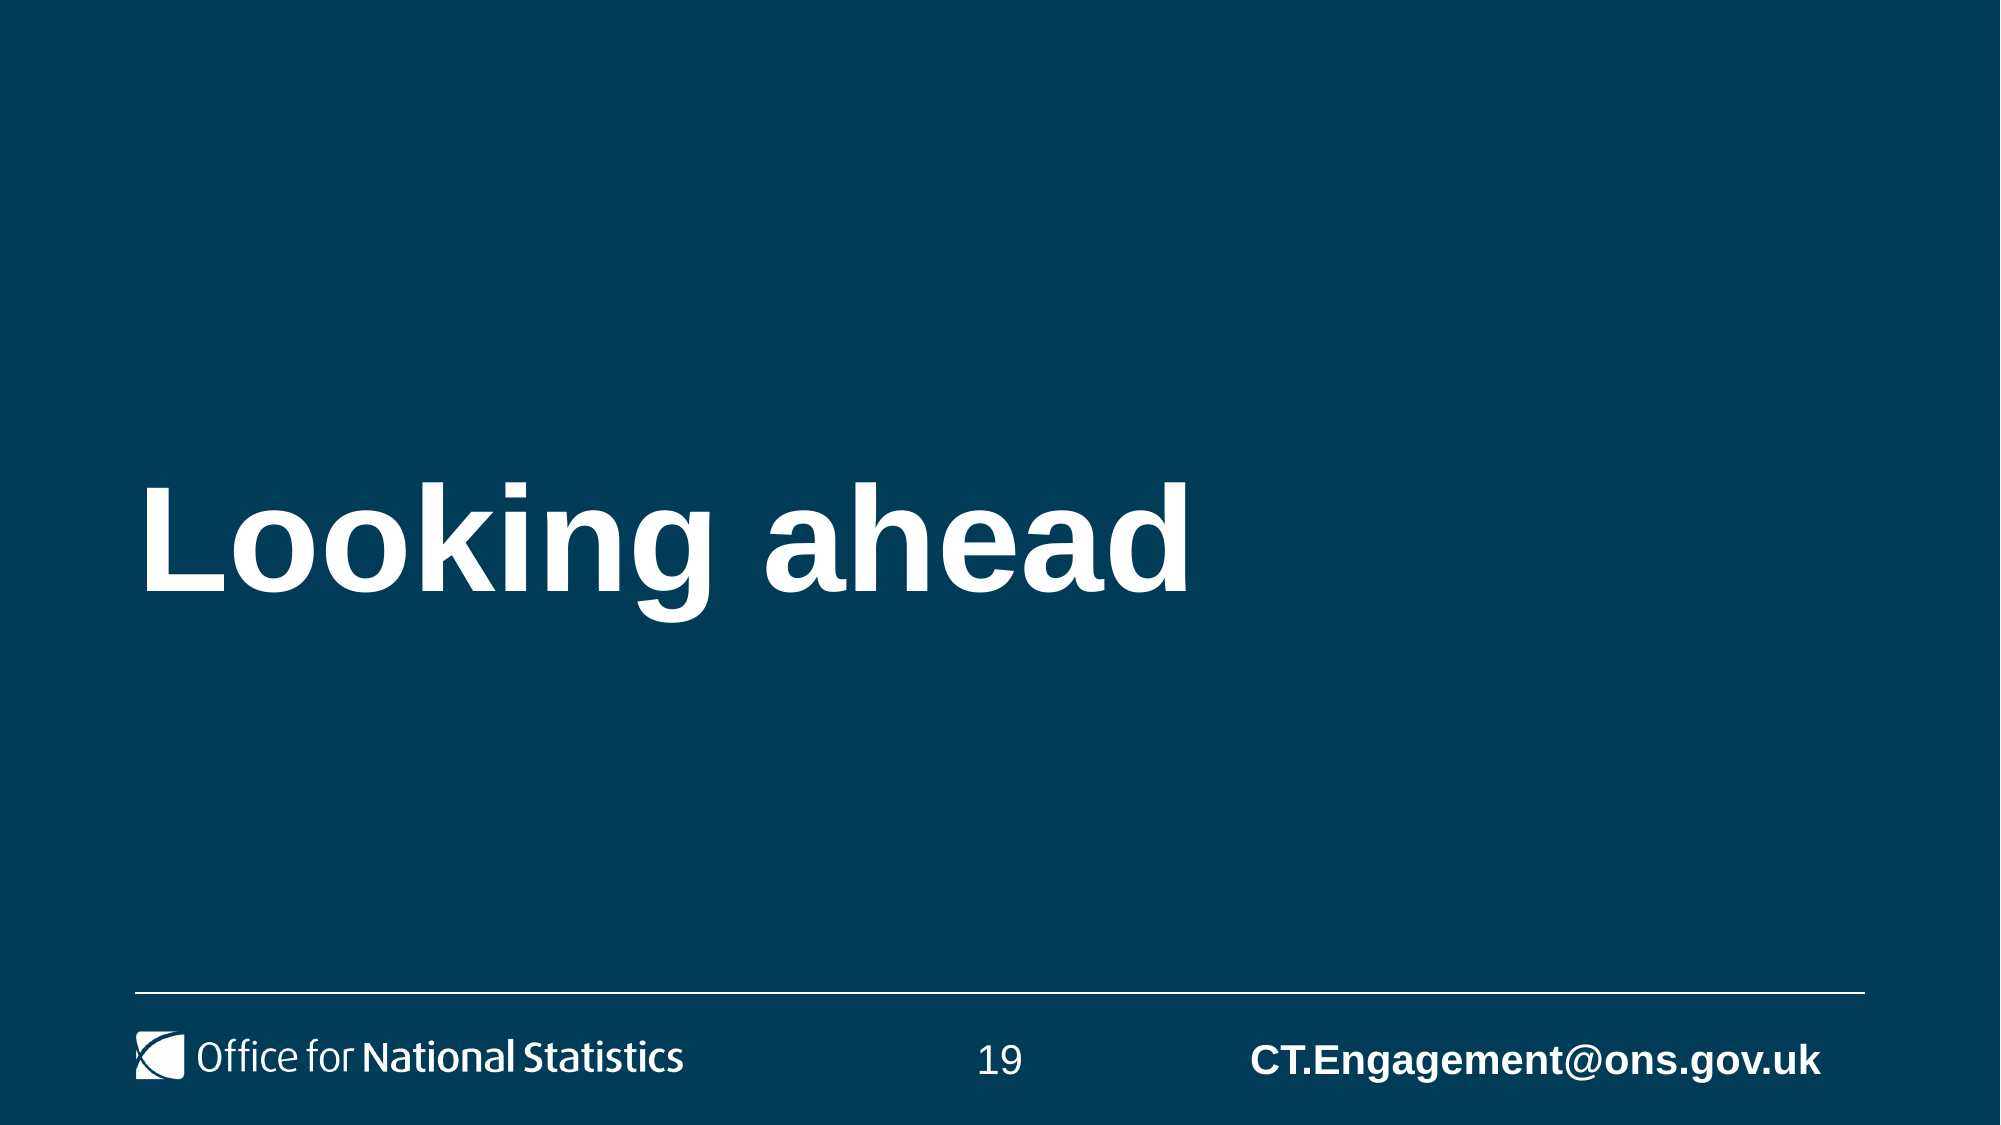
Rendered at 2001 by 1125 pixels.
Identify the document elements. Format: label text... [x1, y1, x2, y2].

title Looking ahead [137, 454, 1863, 627]
text_box CT.Engagement@ons.gov.uk [1236, 1025, 1866, 1086]
text_box 19 [764, 1025, 1236, 1086]
